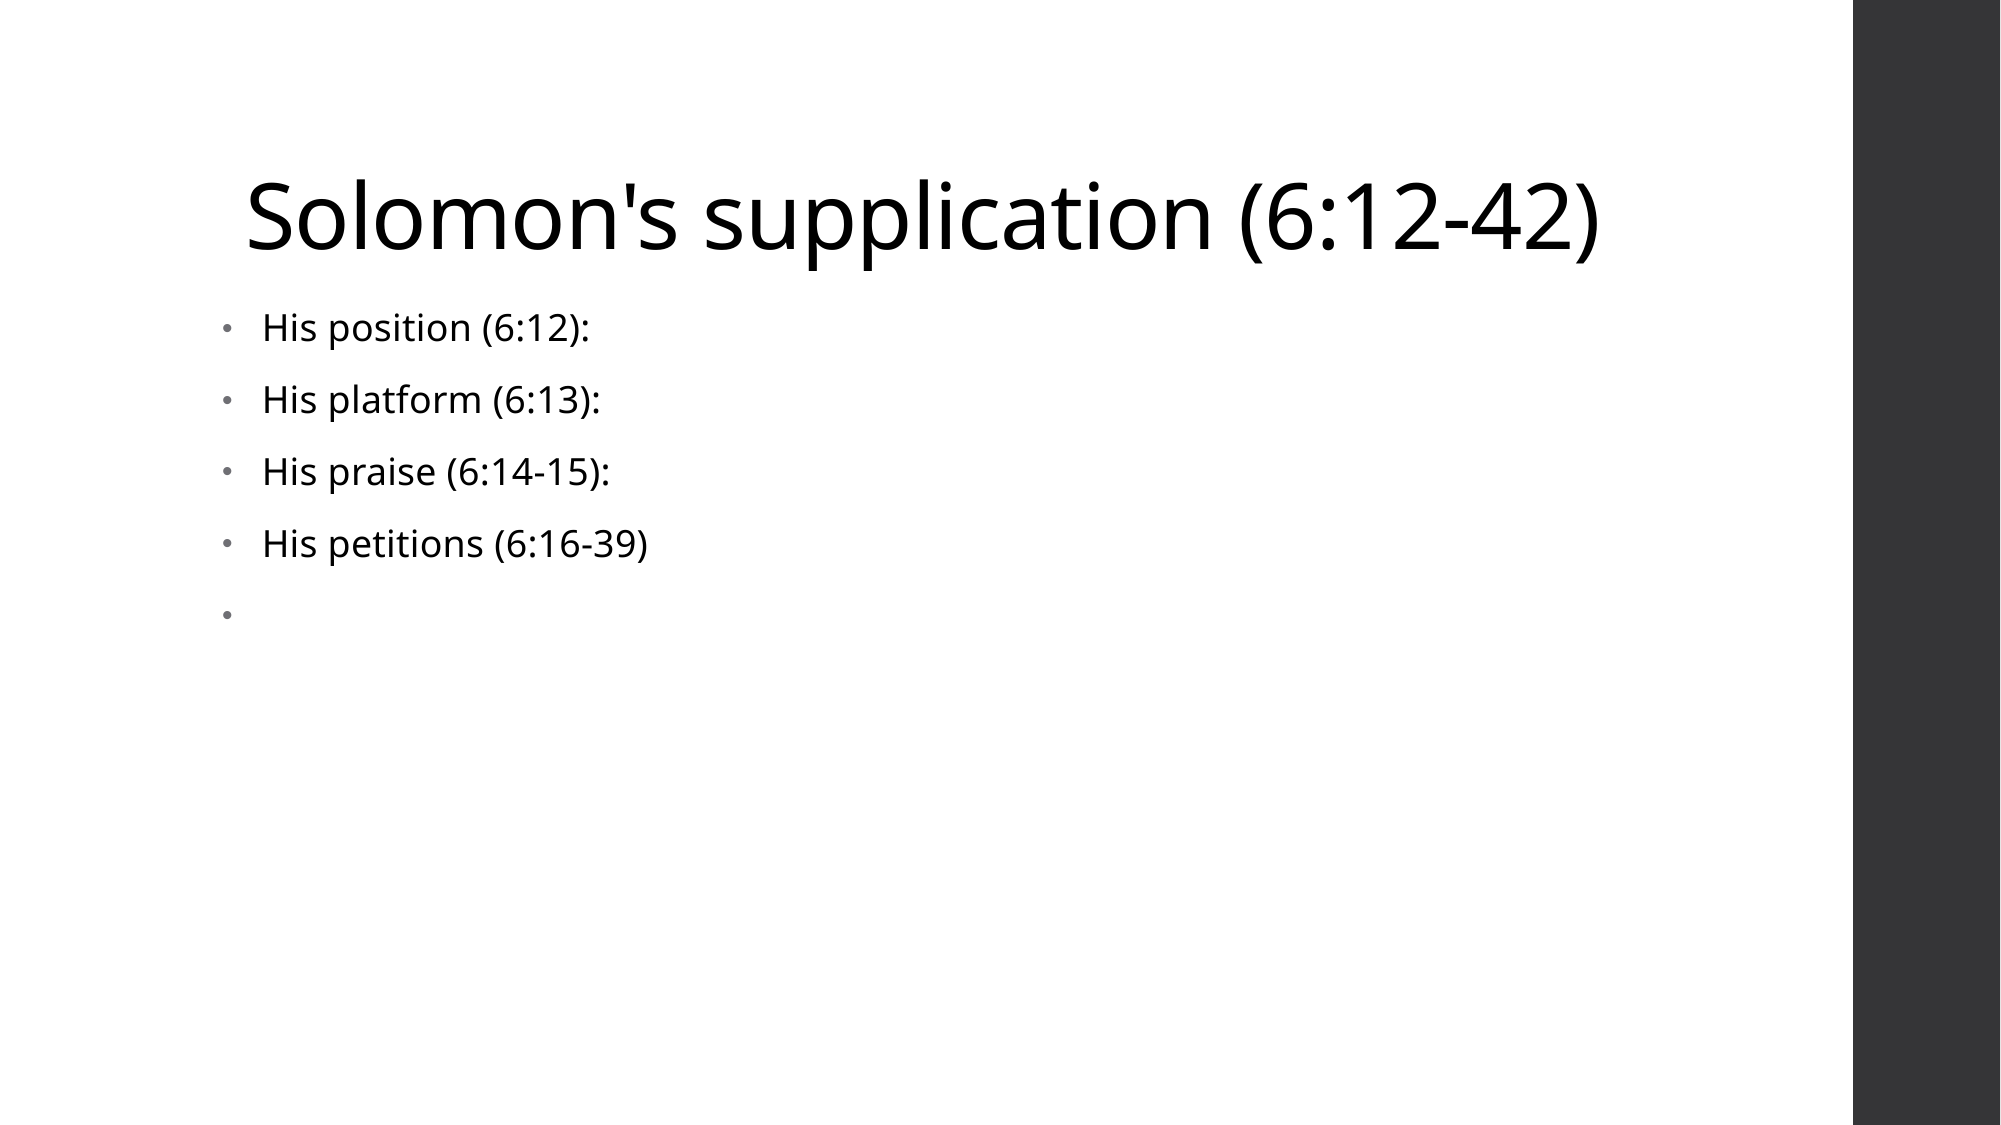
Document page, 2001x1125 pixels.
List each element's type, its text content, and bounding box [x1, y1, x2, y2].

list His position (6:12): His platform (6:13): His praise (6:14-15): His petitions (6:16-39) [206, 299, 1617, 1014]
title Solomon's supplication (6:12-42) [206, 60, 1797, 278]
